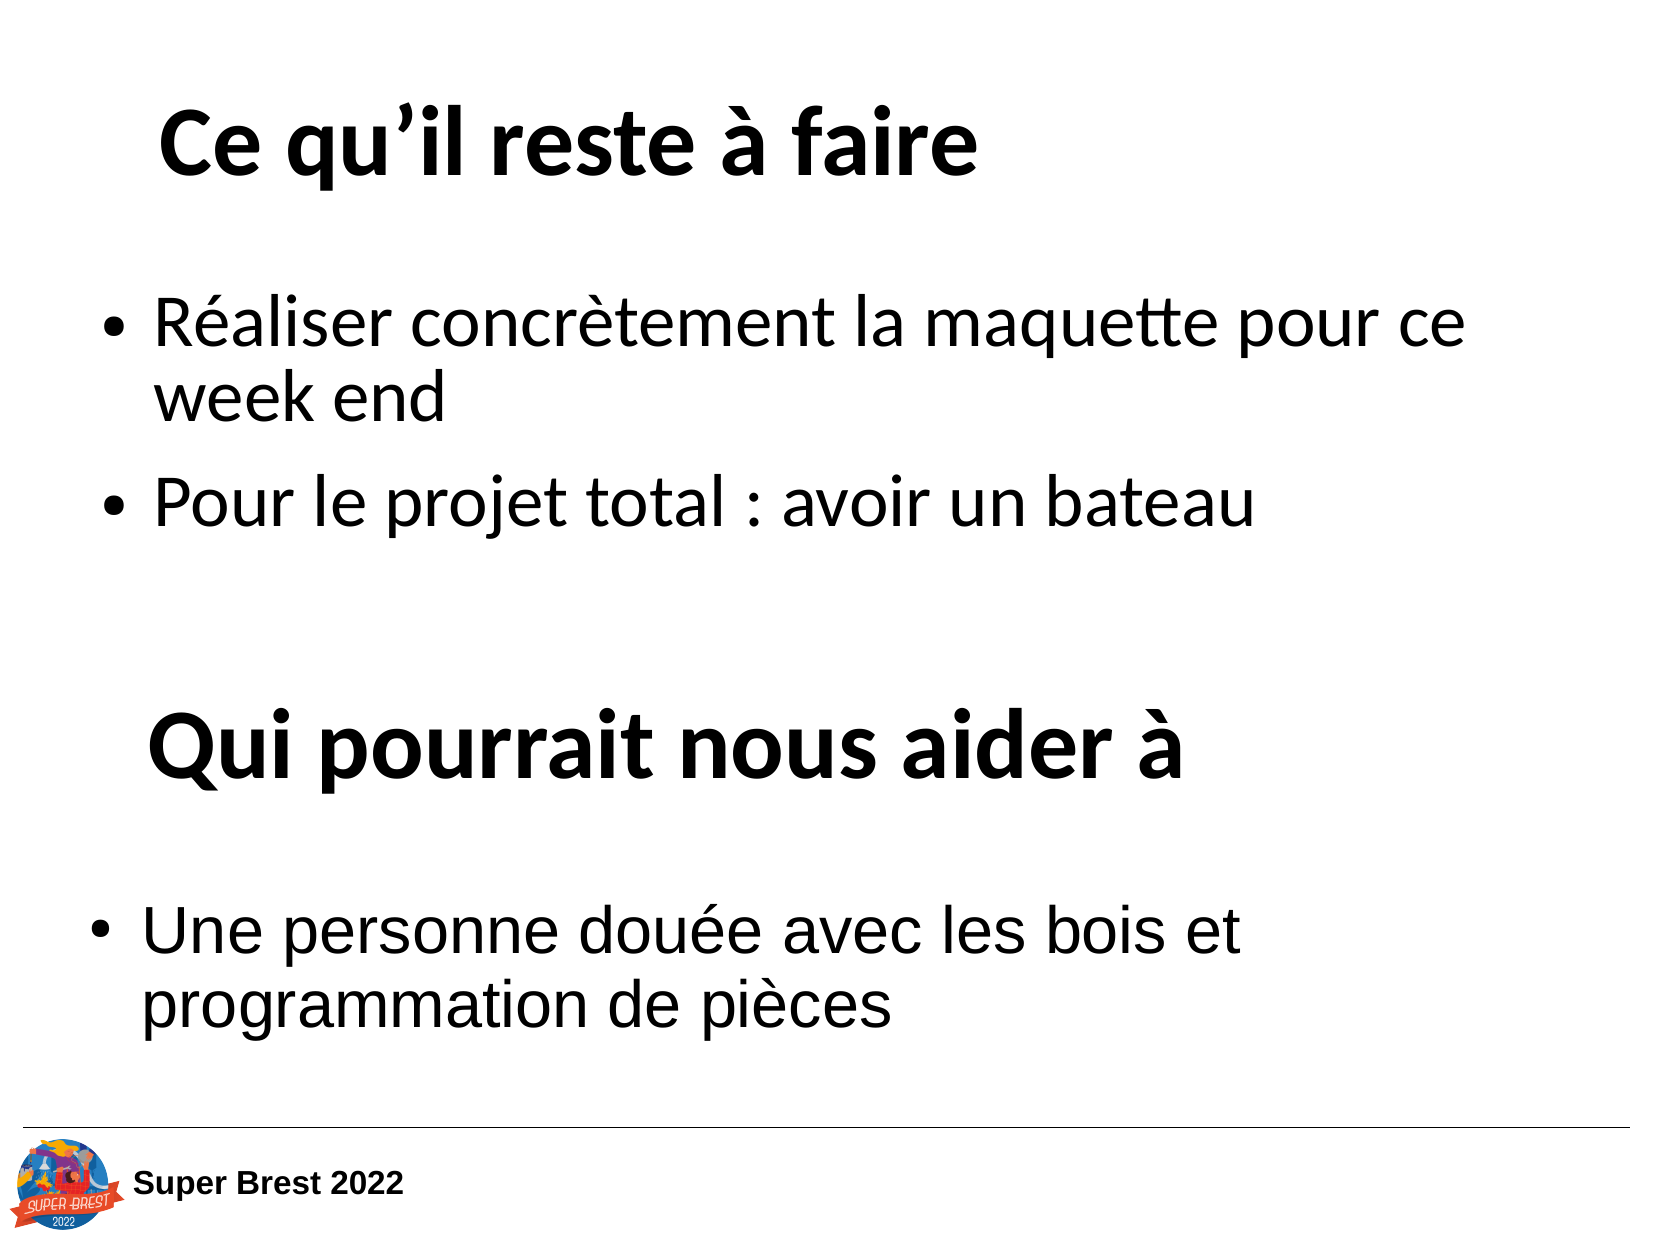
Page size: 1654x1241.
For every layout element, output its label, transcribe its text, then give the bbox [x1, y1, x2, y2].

text_box Super Brest 2022 [125, 1157, 1040, 1210]
title Qui pourrait nous aider à [0, 649, 1607, 857]
picture [9, 1139, 125, 1230]
list Réaliser concrètement la maquette pour ce week end Pour le projet total : avoir un bateau [82, 290, 1571, 649]
title Ce qu’il reste à faire [11, 47, 1347, 255]
list Une personne douée avec les bois et programmation de pièces [70, 892, 1560, 1111]
